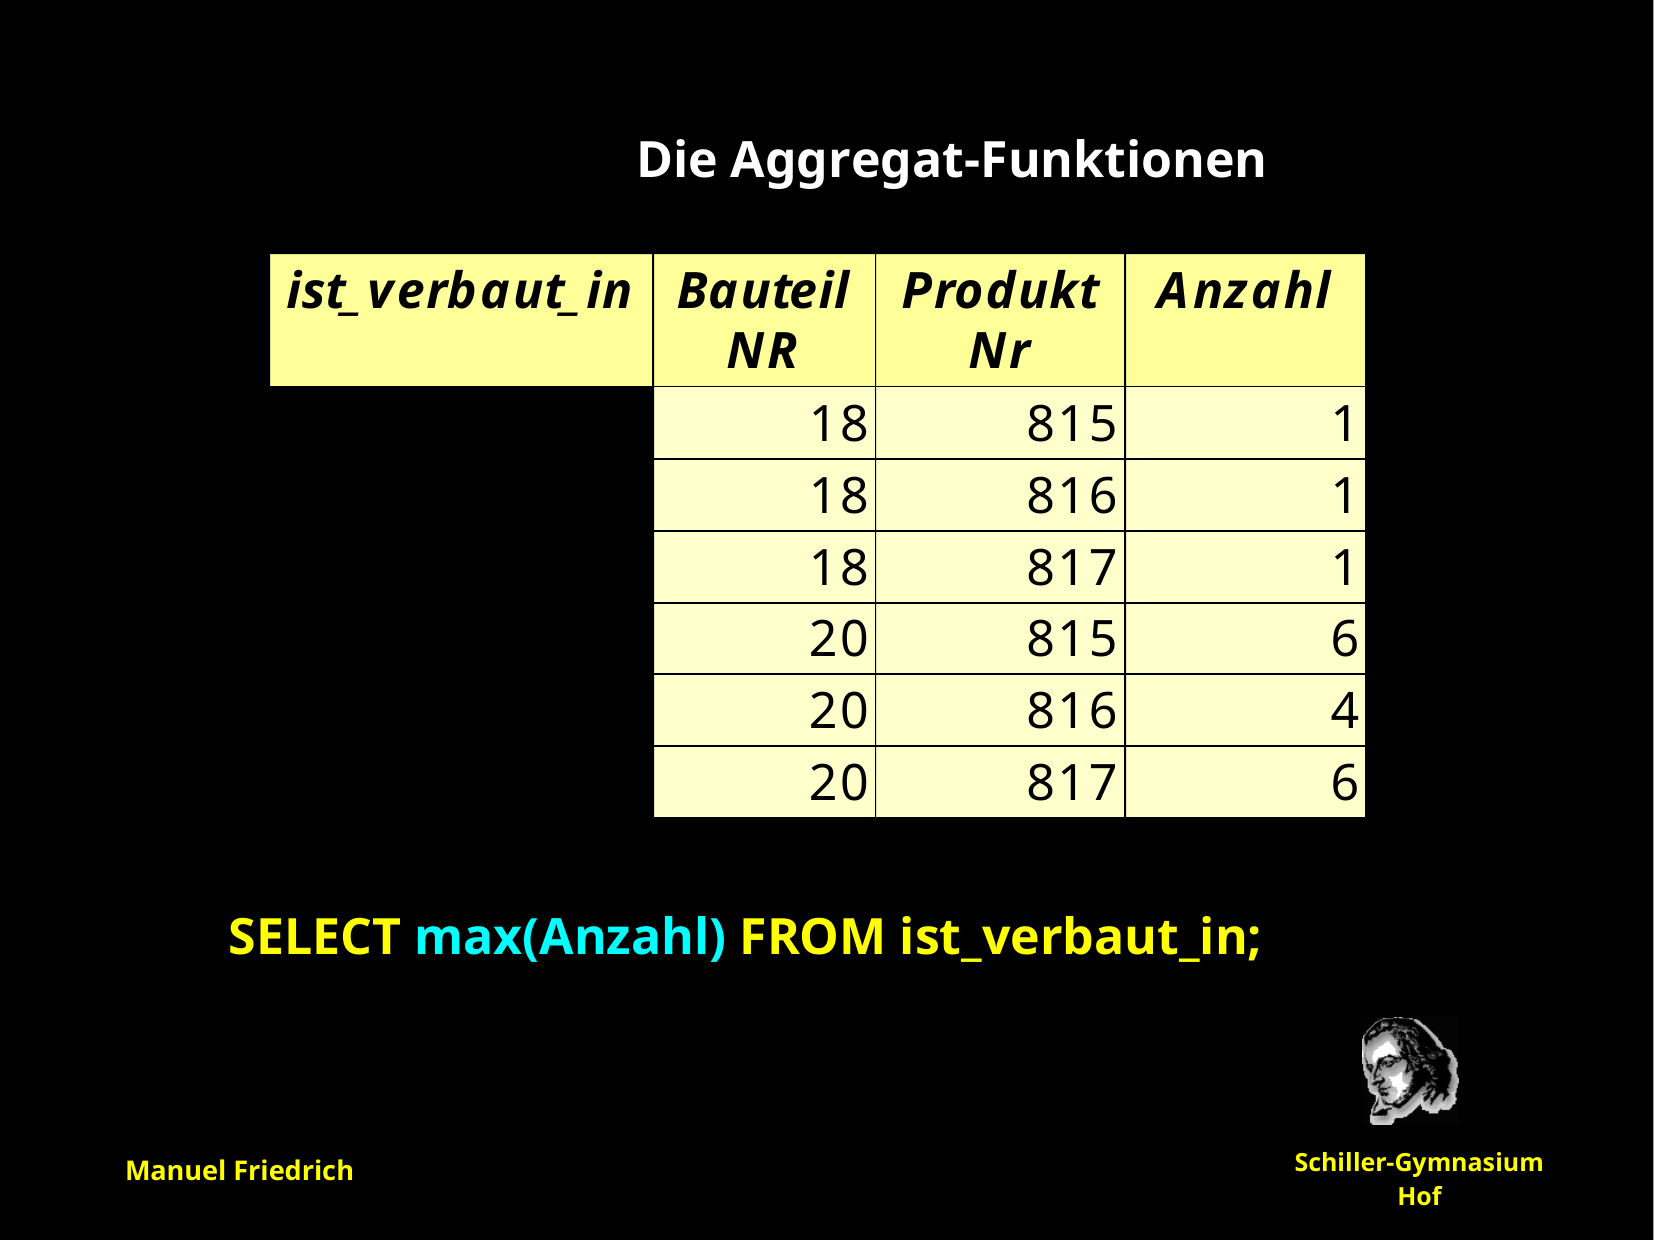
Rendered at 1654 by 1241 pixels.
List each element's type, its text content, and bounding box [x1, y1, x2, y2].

text_box SELECT max(Anzahl) FROM ist_verbaut_in; [229, 901, 1269, 1024]
chart [269, 253, 1463, 935]
text_box Schiller-Gymnasium Hof [1294, 1145, 1549, 1206]
picture [1362, 1017, 1459, 1125]
text_box Die Aggregat-Funktionen [636, 124, 1282, 253]
text_box Manuel Friedrich [124, 1151, 357, 1185]
